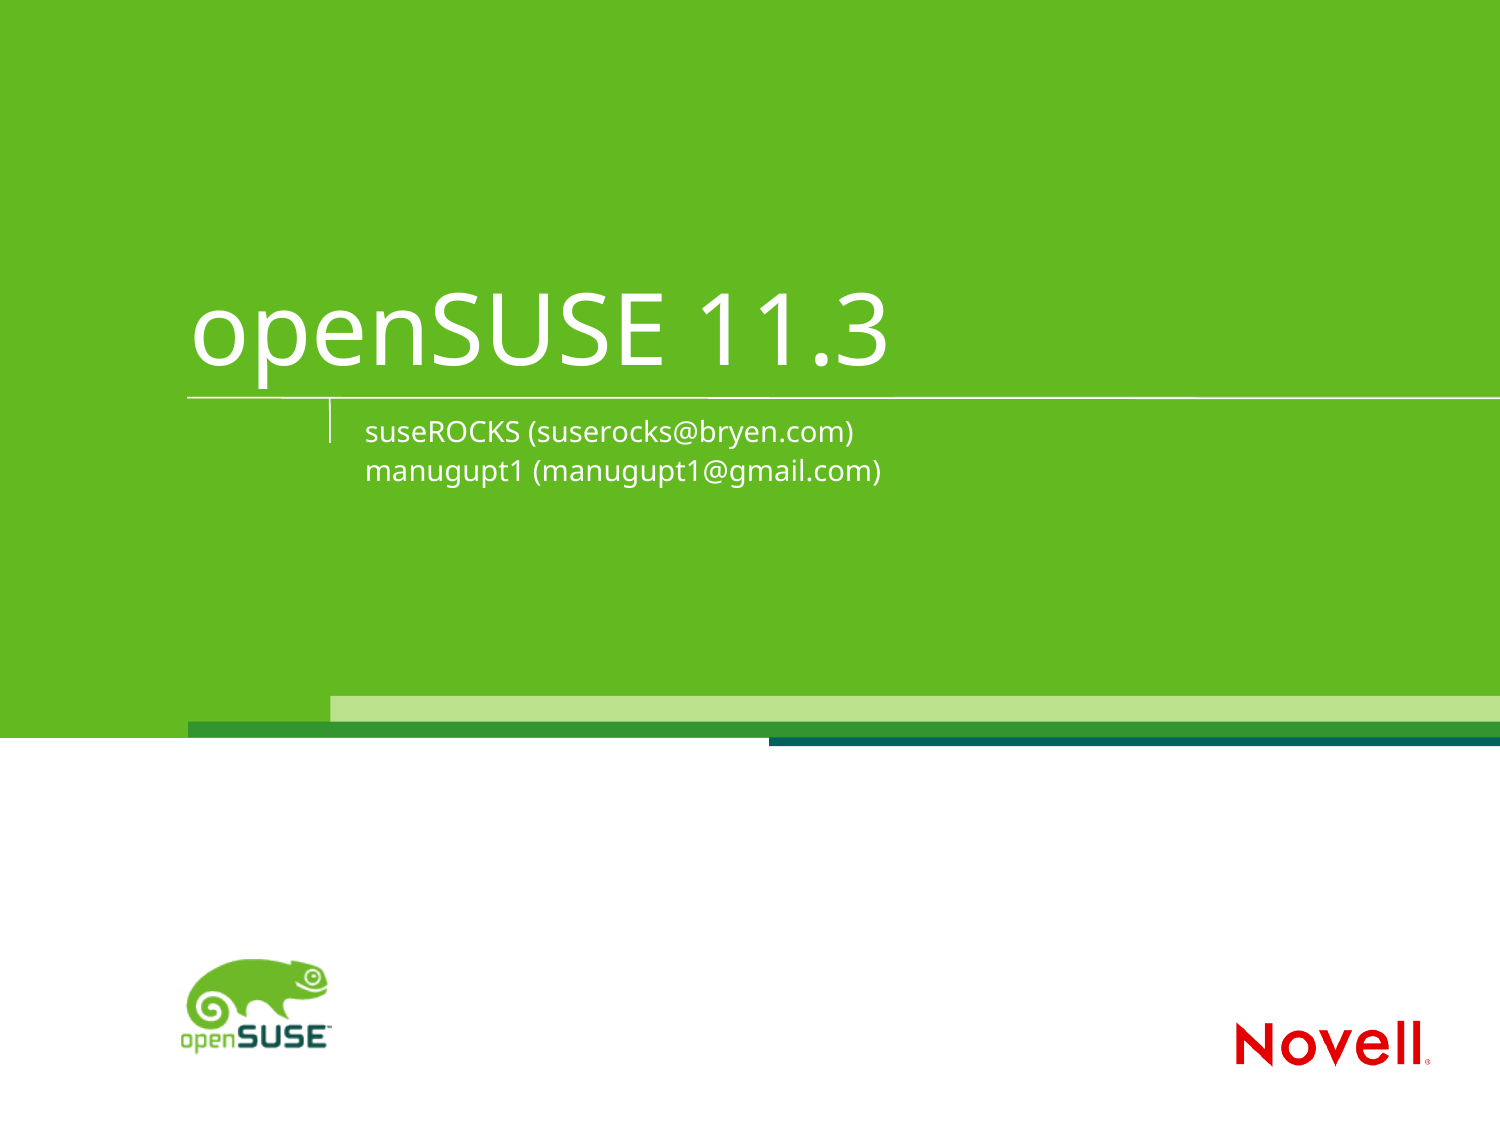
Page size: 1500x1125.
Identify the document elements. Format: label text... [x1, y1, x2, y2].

picture [1227, 1013, 1438, 1074]
subtitle suseROCKS (suserocks@bryen.com) manugupt1 (manugupt1@gmail.com) [350, 412, 1150, 522]
picture [181, 959, 332, 1055]
title openSUSE 11.3 [174, 137, 1388, 388]
